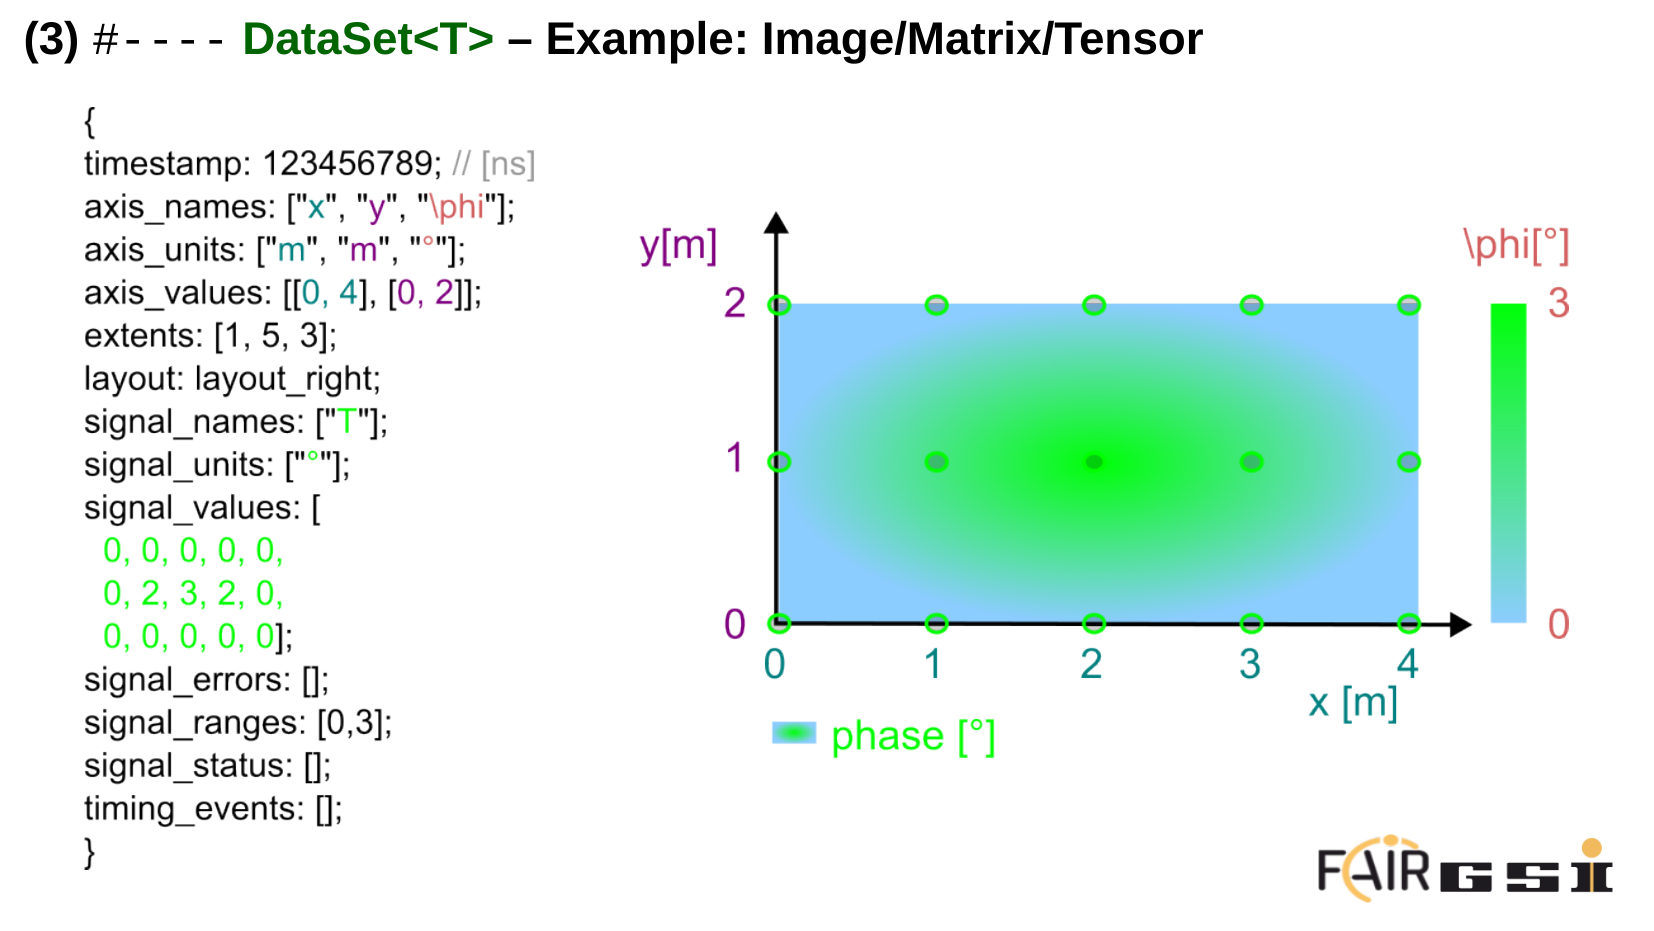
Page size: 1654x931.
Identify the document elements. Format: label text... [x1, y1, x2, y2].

picture [84, 107, 1615, 904]
title (3) #---- DataSet<T> – Example: Image/Matrix/Tensor [23, 5, 1638, 77]
